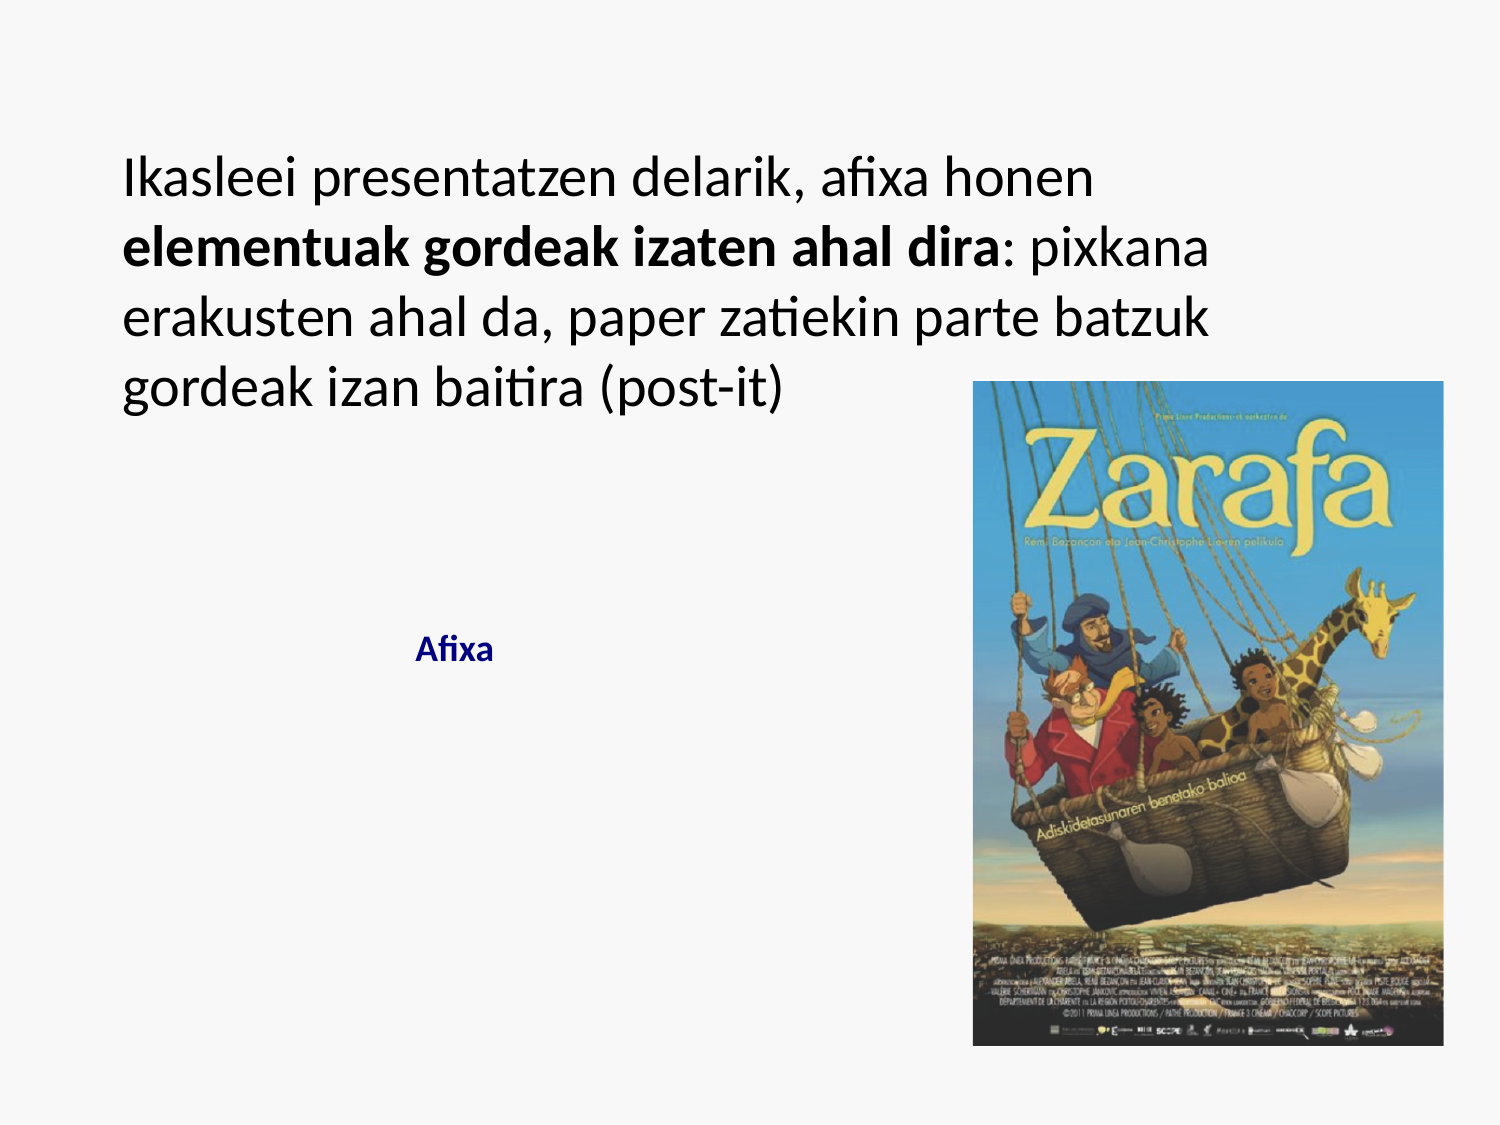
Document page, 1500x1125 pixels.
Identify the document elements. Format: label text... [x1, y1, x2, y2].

text_box Afixa [224, 625, 686, 679]
text_box Ikasleei presentatzen delarik, afixa honen elementuak gordeak izaten ahal dira: pixkana erakusten ahal da, paper zatiekin parte batzuk gordeak izan baitira (post-it) [107, 130, 1396, 426]
picture [972, 379, 1444, 1047]
